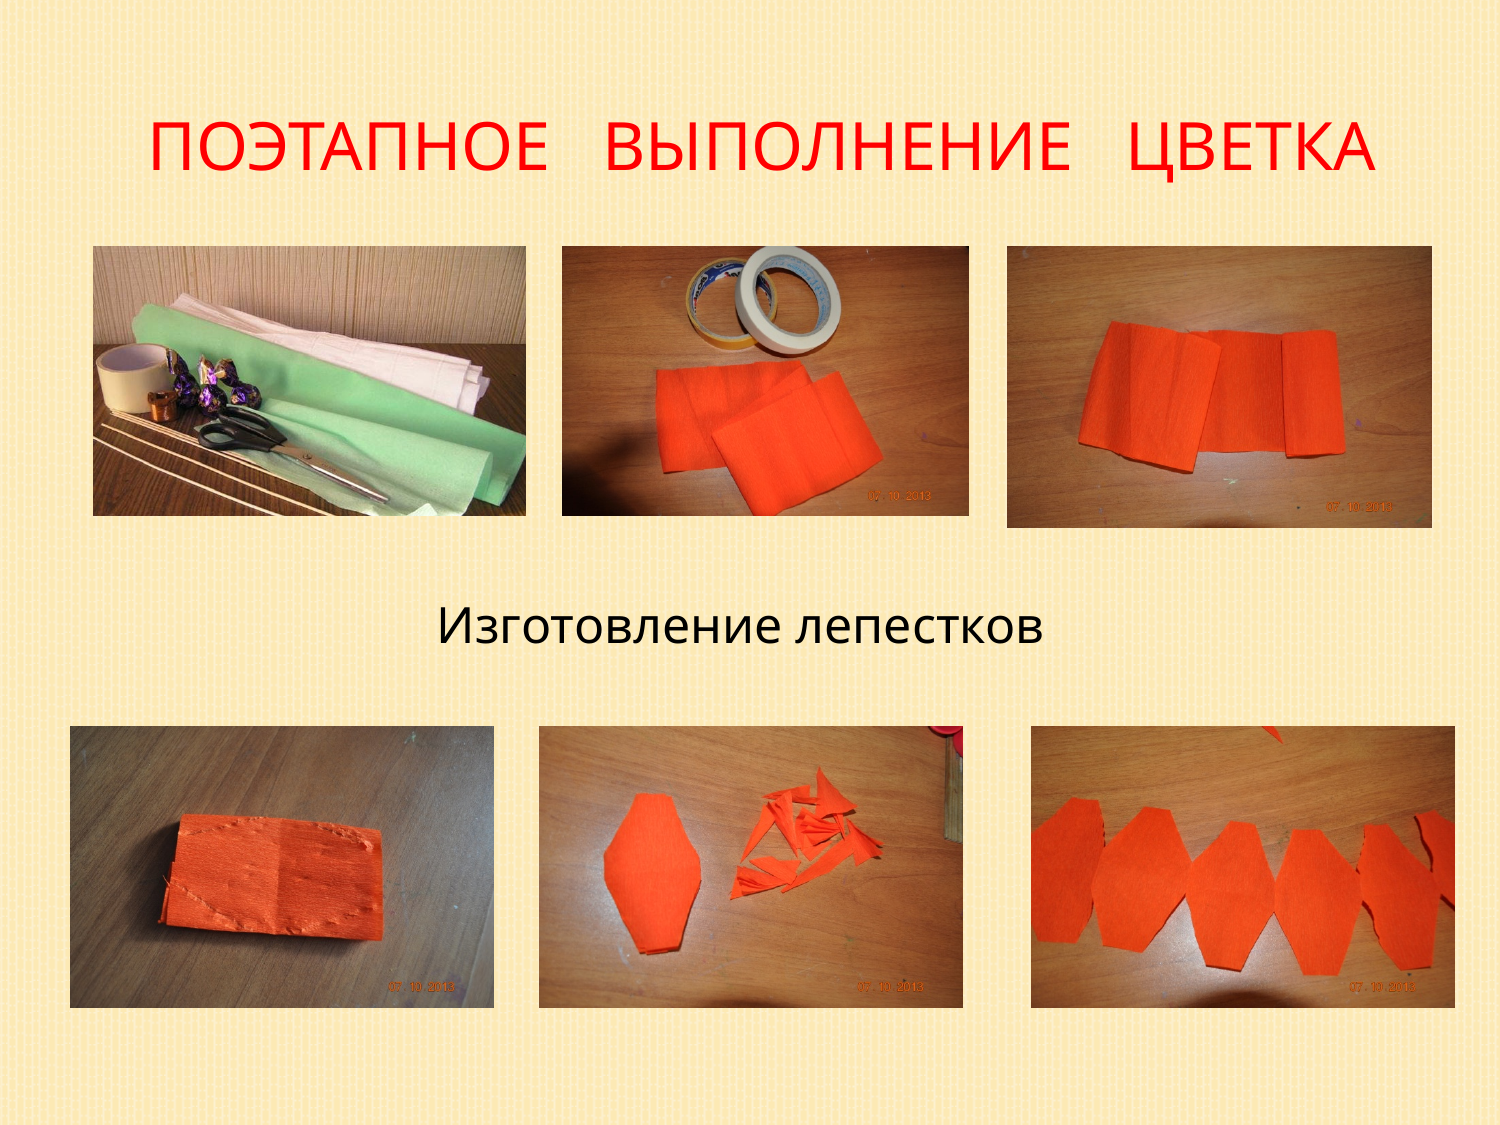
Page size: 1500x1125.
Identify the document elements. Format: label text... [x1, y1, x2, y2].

picture [93, 246, 526, 516]
picture [562, 246, 969, 516]
picture [70, 726, 494, 1008]
picture [1007, 246, 1432, 528]
picture [1031, 726, 1455, 1008]
title Поэтапное выполнение цветка [50, 75, 1476, 213]
picture [539, 726, 963, 1008]
text_box Изготовление лепестков [421, 585, 1028, 662]
